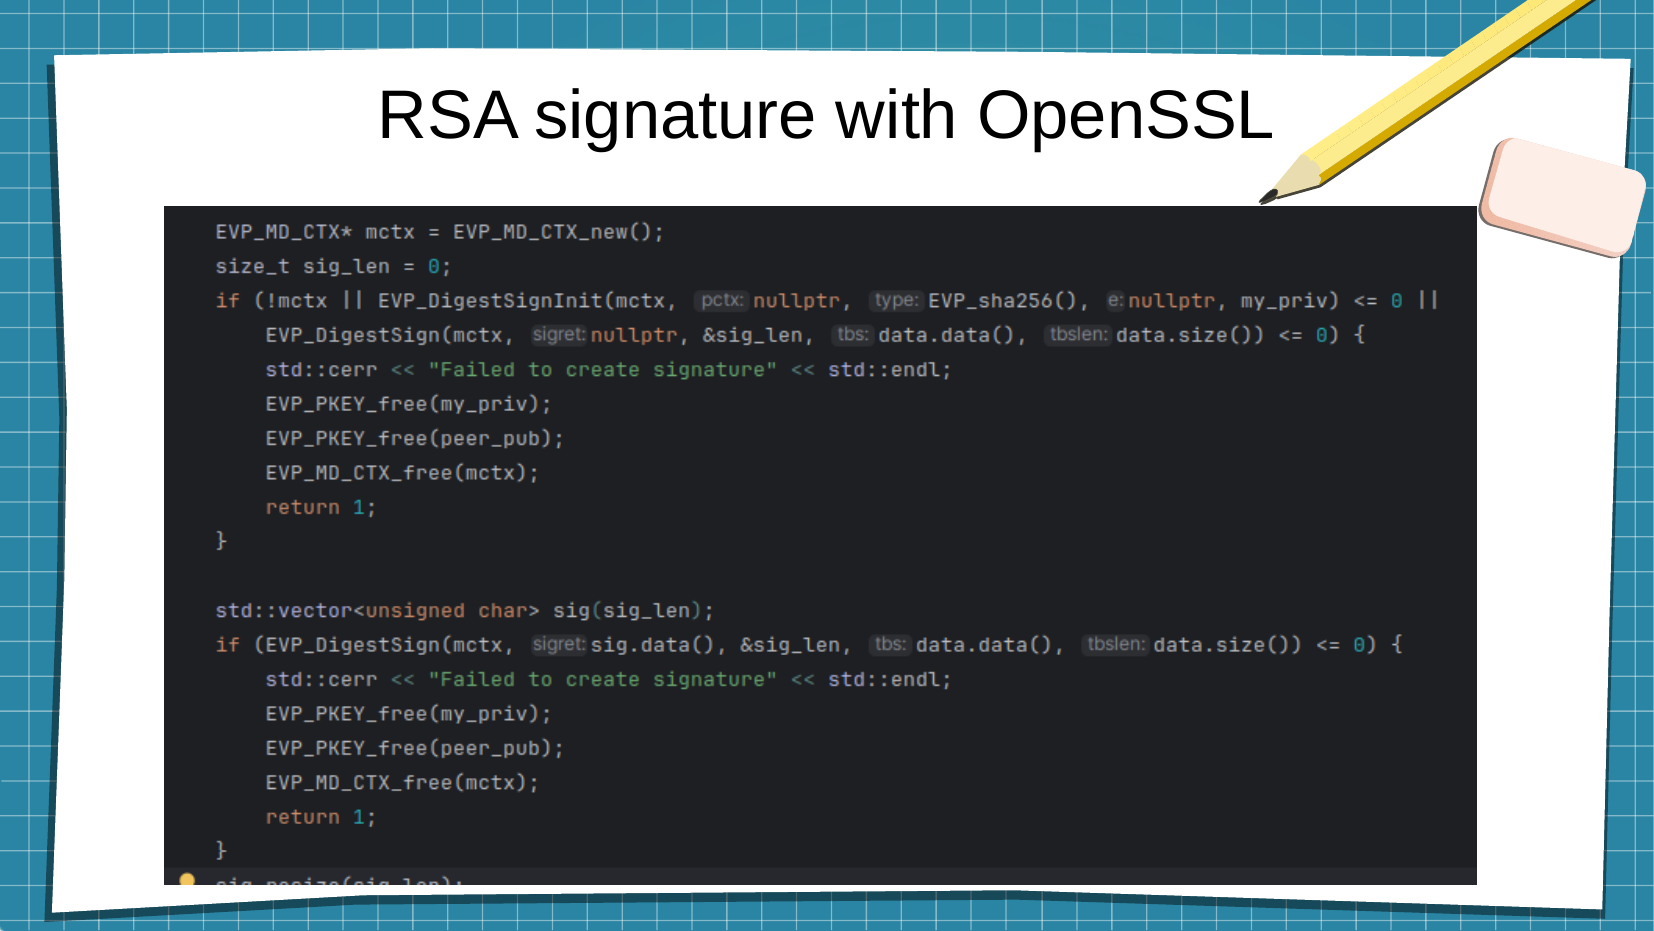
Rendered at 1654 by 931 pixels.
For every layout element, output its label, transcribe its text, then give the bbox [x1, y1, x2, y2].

title RSA signature with OpenSSL [82, 37, 1571, 193]
picture [164, 206, 1477, 885]
